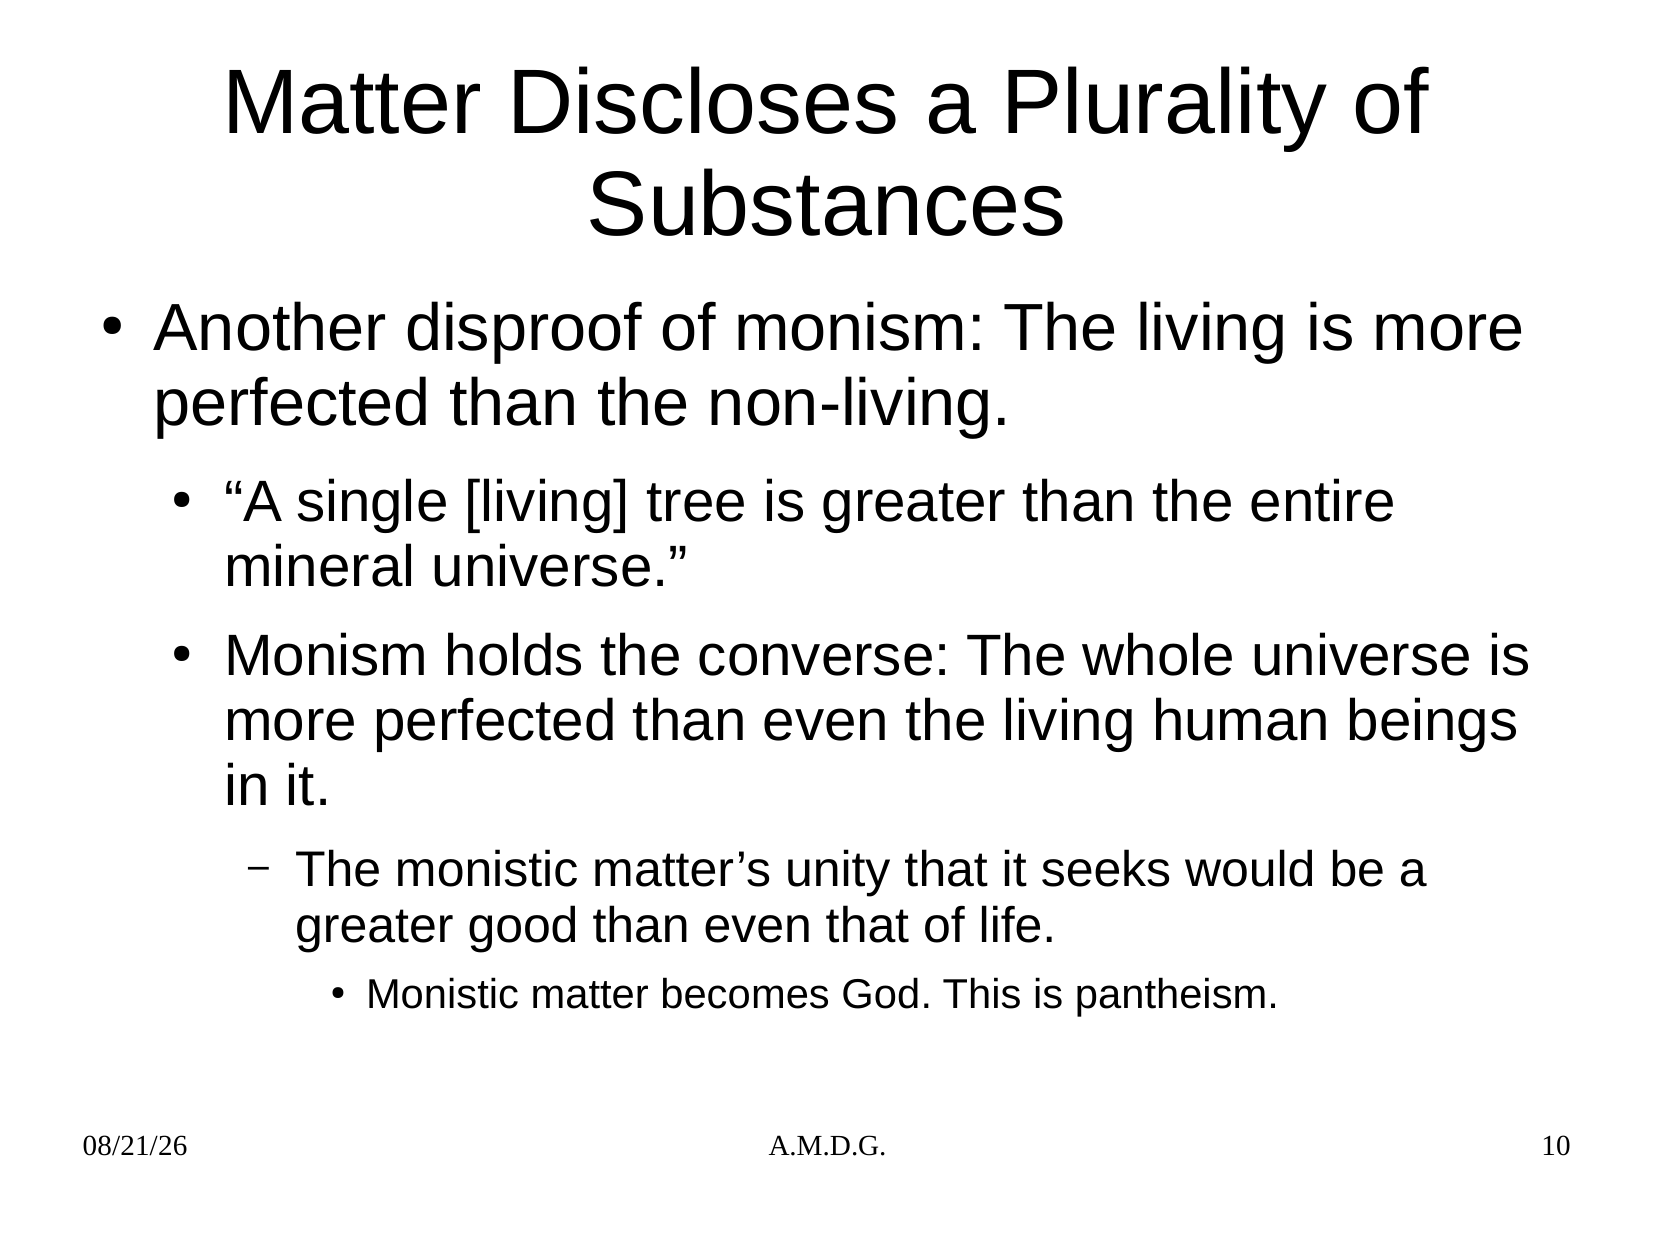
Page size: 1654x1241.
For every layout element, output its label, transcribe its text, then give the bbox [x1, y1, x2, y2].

title Matter Discloses a Plurality of Substances [82, 49, 1571, 257]
list Another disproof of monism: The living is more perfected than the non-living. “A single [living] tree is greater than the entire mineral universe.” Monism holds the converse: The whole universe is more perfected than even the living human beings in it. The monistic matter’s unity that it seeks would be a greater good than even that of life. Monistic matter becomes God. This is pantheism. [82, 290, 1571, 1109]
